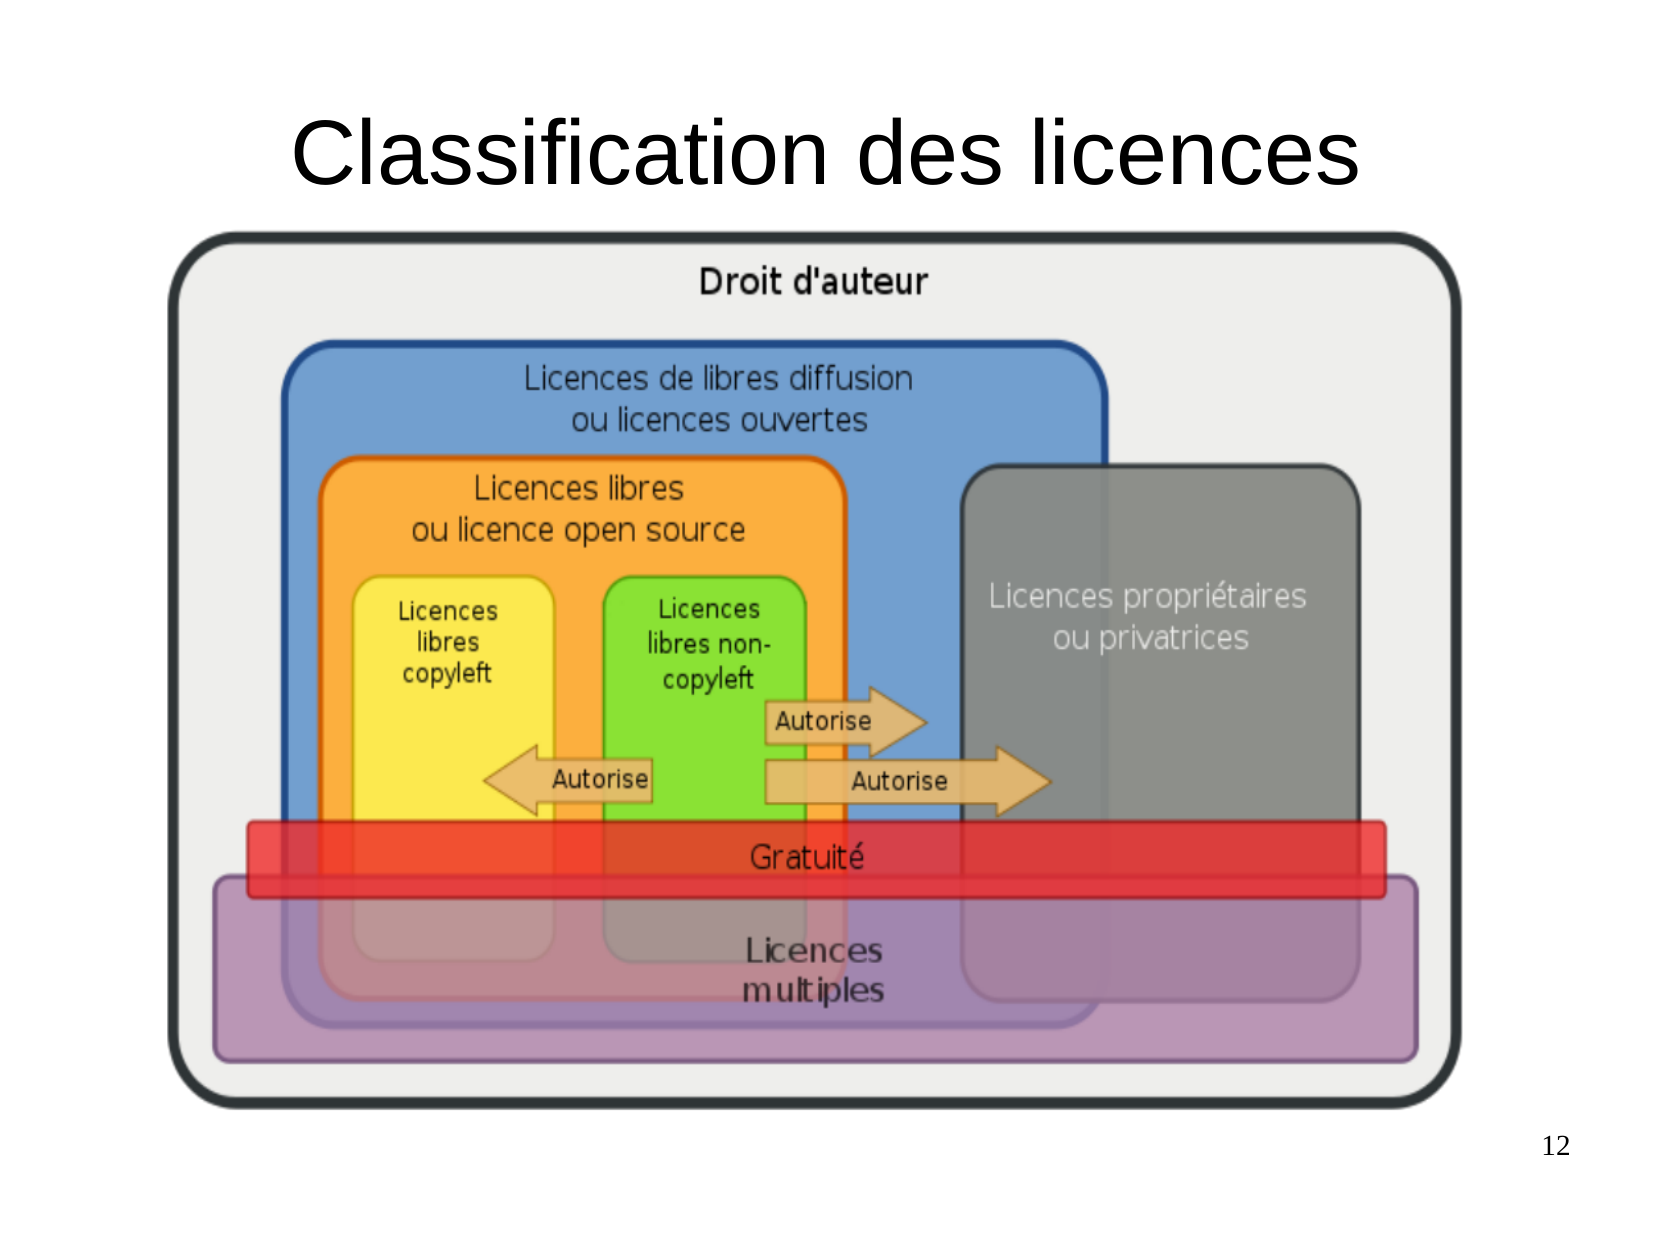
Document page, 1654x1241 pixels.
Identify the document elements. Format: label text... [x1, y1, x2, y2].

picture [153, 224, 1473, 1116]
title Classification des licences [82, 49, 1571, 257]
